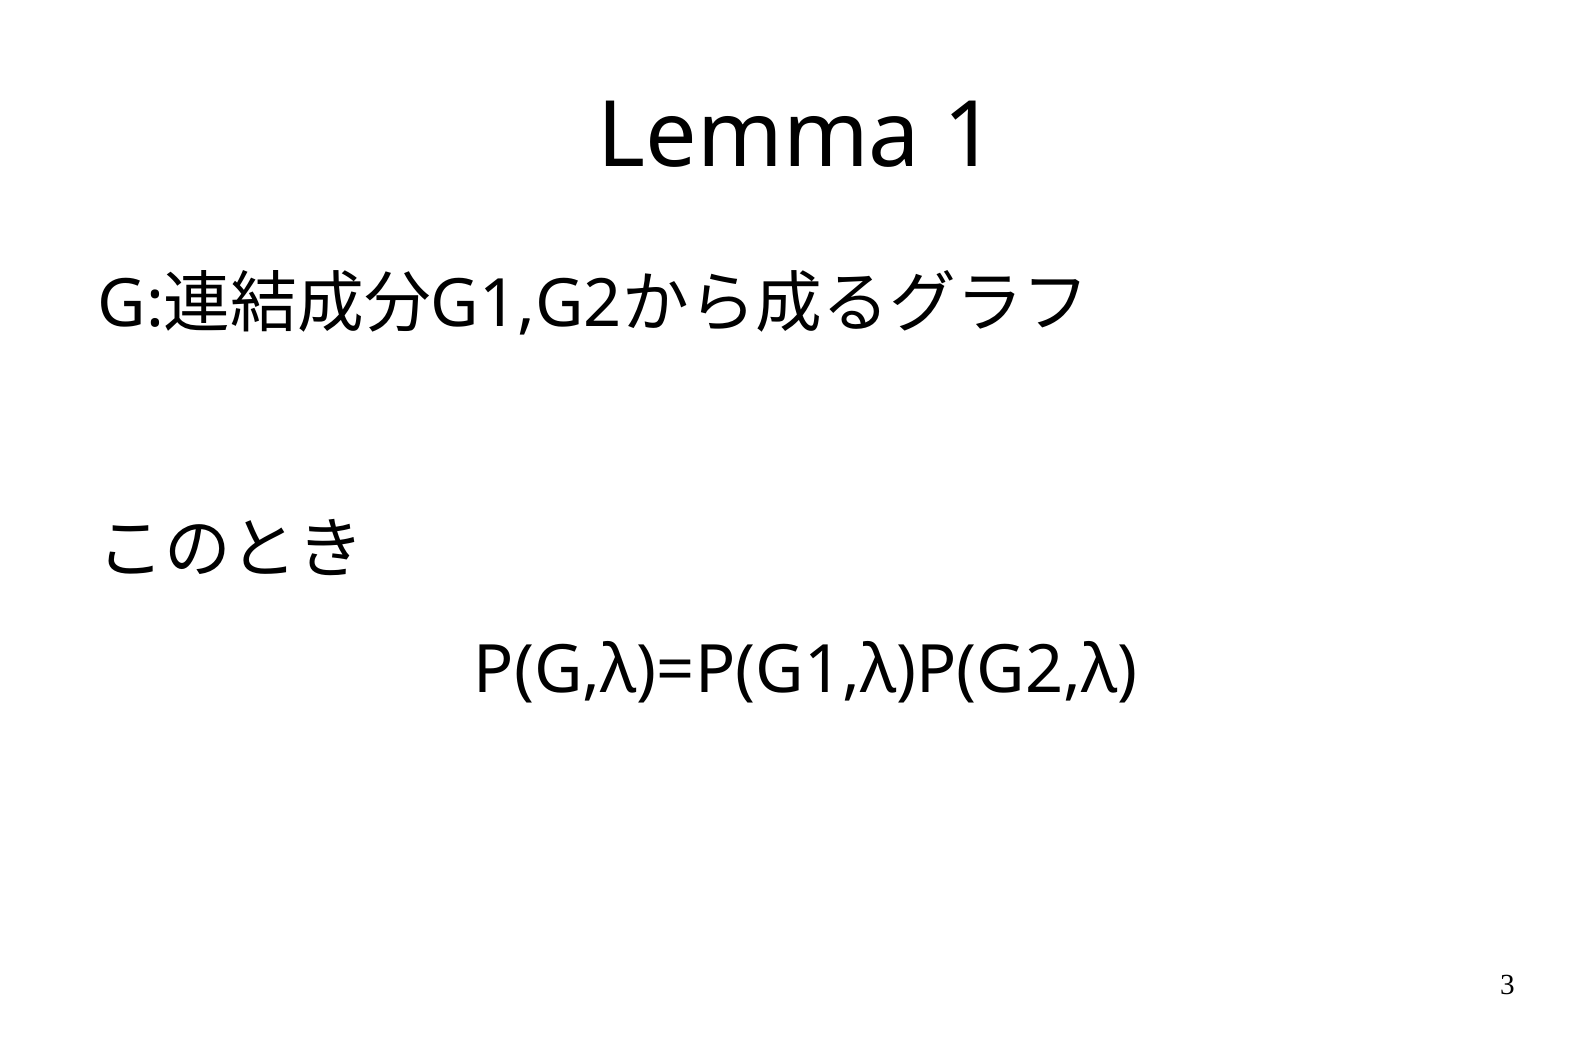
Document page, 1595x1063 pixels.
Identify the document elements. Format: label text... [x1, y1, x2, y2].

list G:連結成分G1,G2から成るグラフ このとき P(G,λ)=P(G1,λ)P(G2,λ) [79, 248, 1515, 951]
title Lemma 1 [79, 42, 1515, 220]
